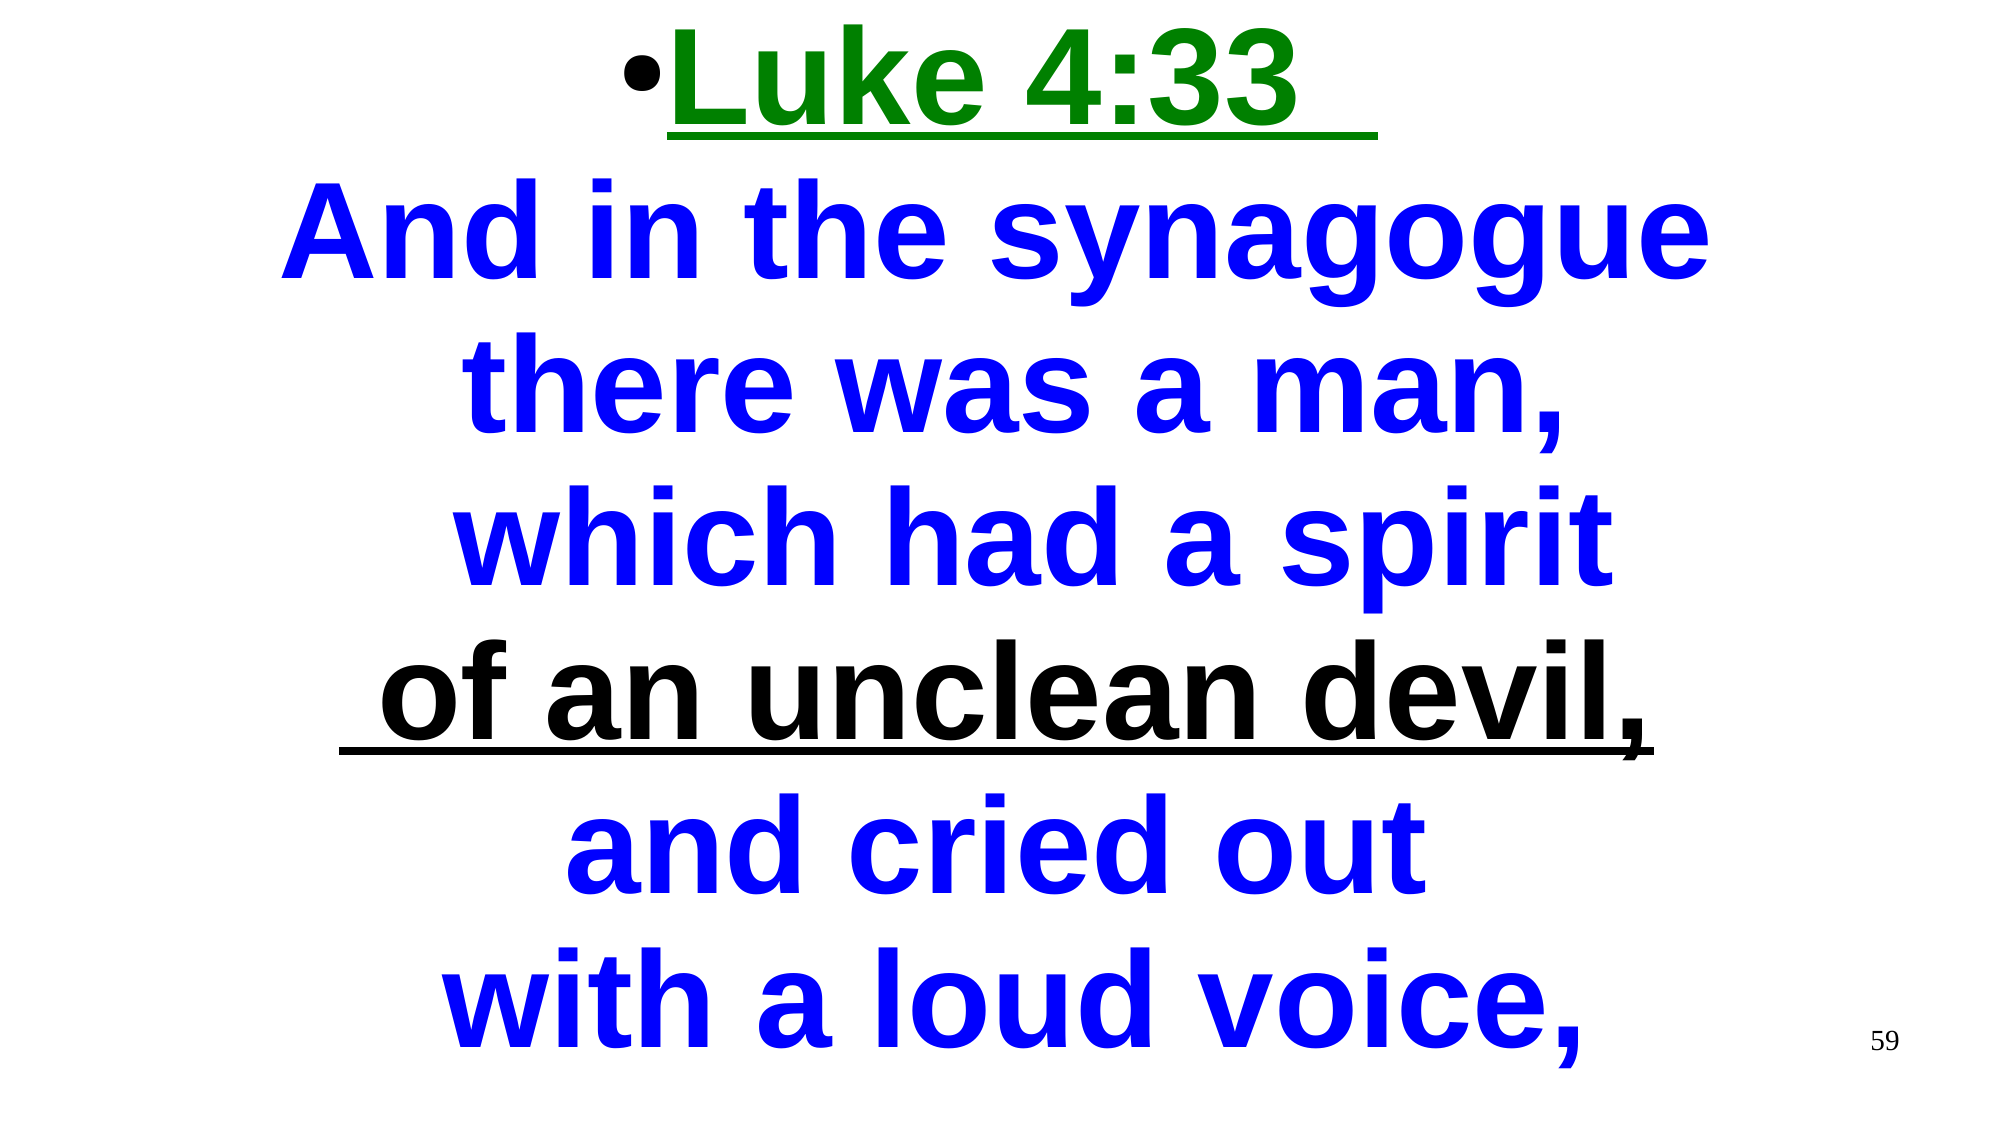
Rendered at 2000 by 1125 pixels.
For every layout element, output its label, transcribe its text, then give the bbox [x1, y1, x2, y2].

list Luke 4:33 And in the synagogue there was a man, which had a spirit of an unclean devil, and cried out with a loud voice, [0, 0, 1996, 1123]
